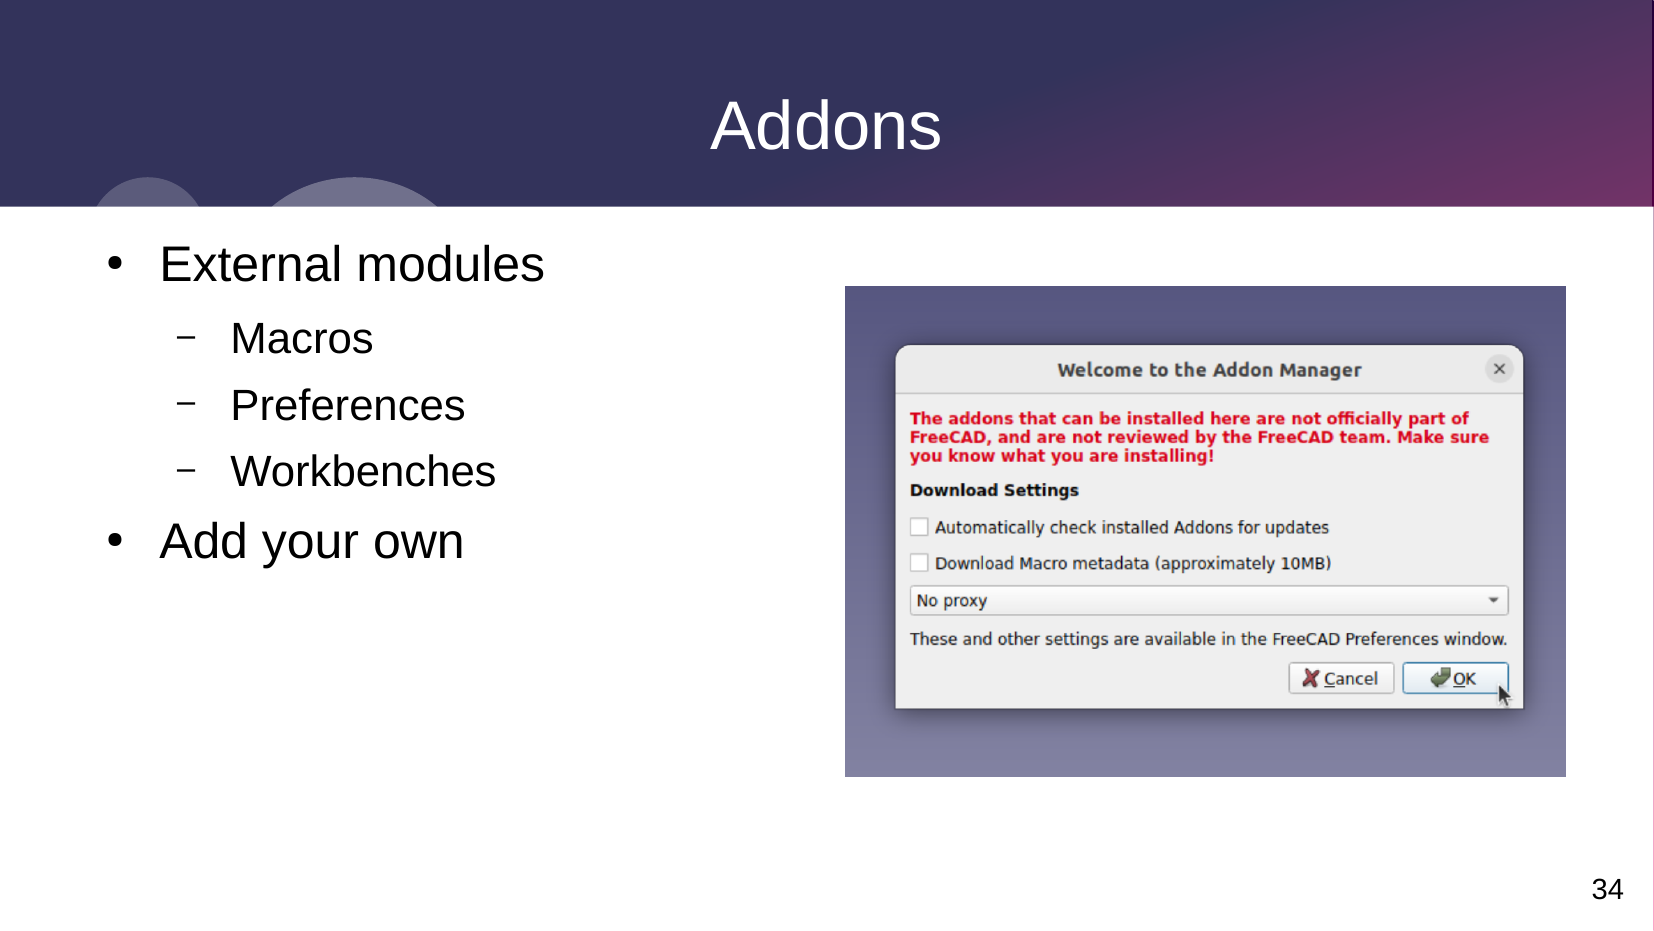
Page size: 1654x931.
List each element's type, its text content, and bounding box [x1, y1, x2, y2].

picture [845, 286, 1566, 777]
list External modules Macros Preferences Workbenches Add your own [88, 236, 809, 827]
title Addons [88, 44, 1565, 207]
